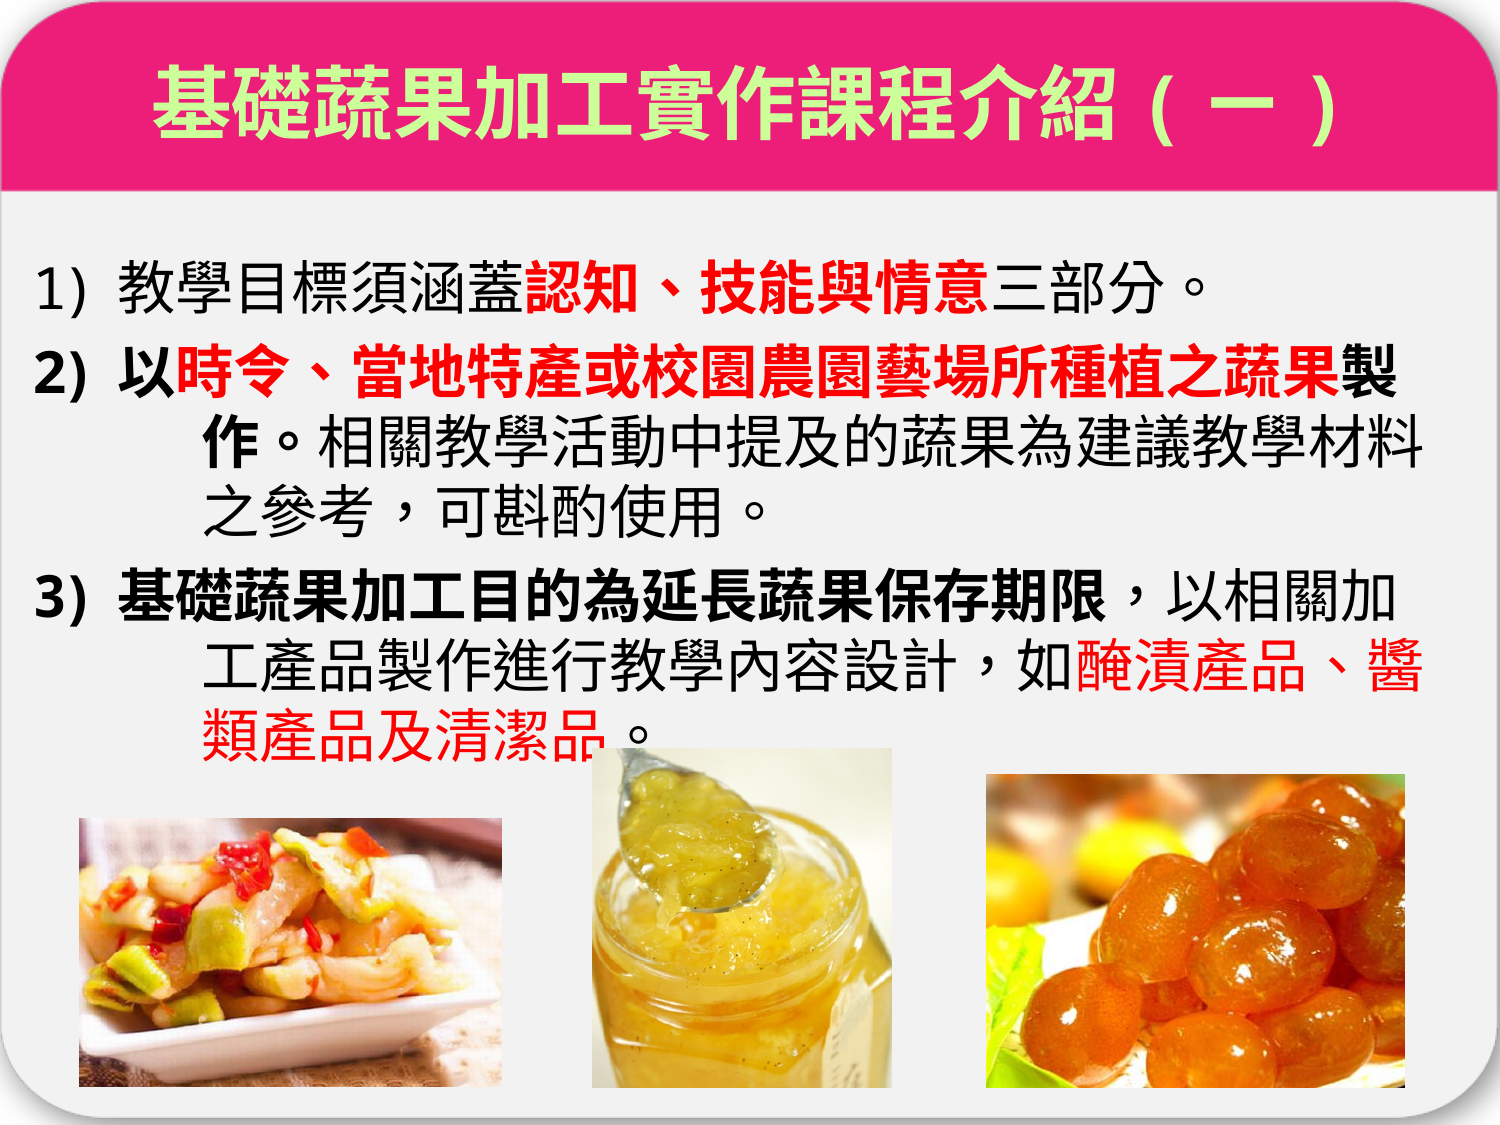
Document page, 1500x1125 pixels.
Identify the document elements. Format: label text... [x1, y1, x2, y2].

title 基礎蔬果加工實作課程介紹(ㄧ) [75, 7, 1426, 195]
picture [0, 0, 1500, 1125]
list 教學目標須涵蓋認知、技能與情意三部分。 以時令、當地特產或校園農園藝場所種植之蔬果製作。相關教學活動中提及的蔬果為建議教學材料之參考，可斟酌使用。 基礎蔬果加工目的為延長蔬果保存期限，以相關加工產品製作進行教學內容設計，如醃漬產品、醬類產品及清潔品。 [17, 243, 1471, 1114]
